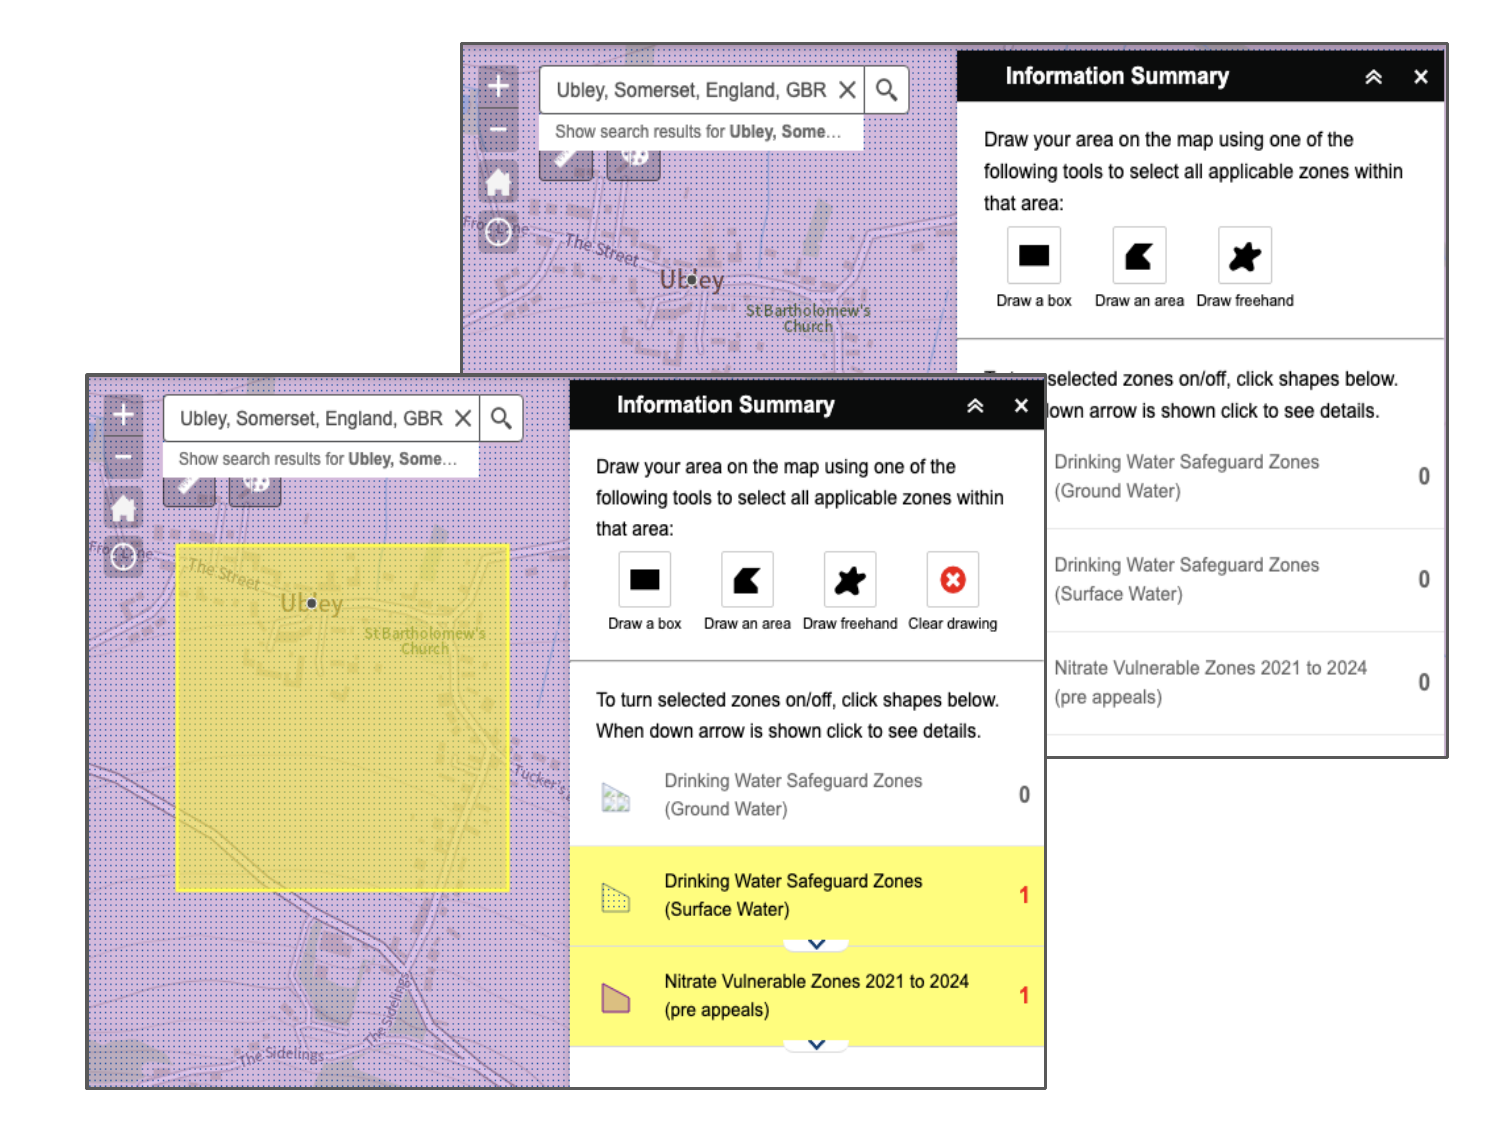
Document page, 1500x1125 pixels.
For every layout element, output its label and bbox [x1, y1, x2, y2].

picture [462, 45, 1447, 756]
picture [88, 376, 1044, 1088]
